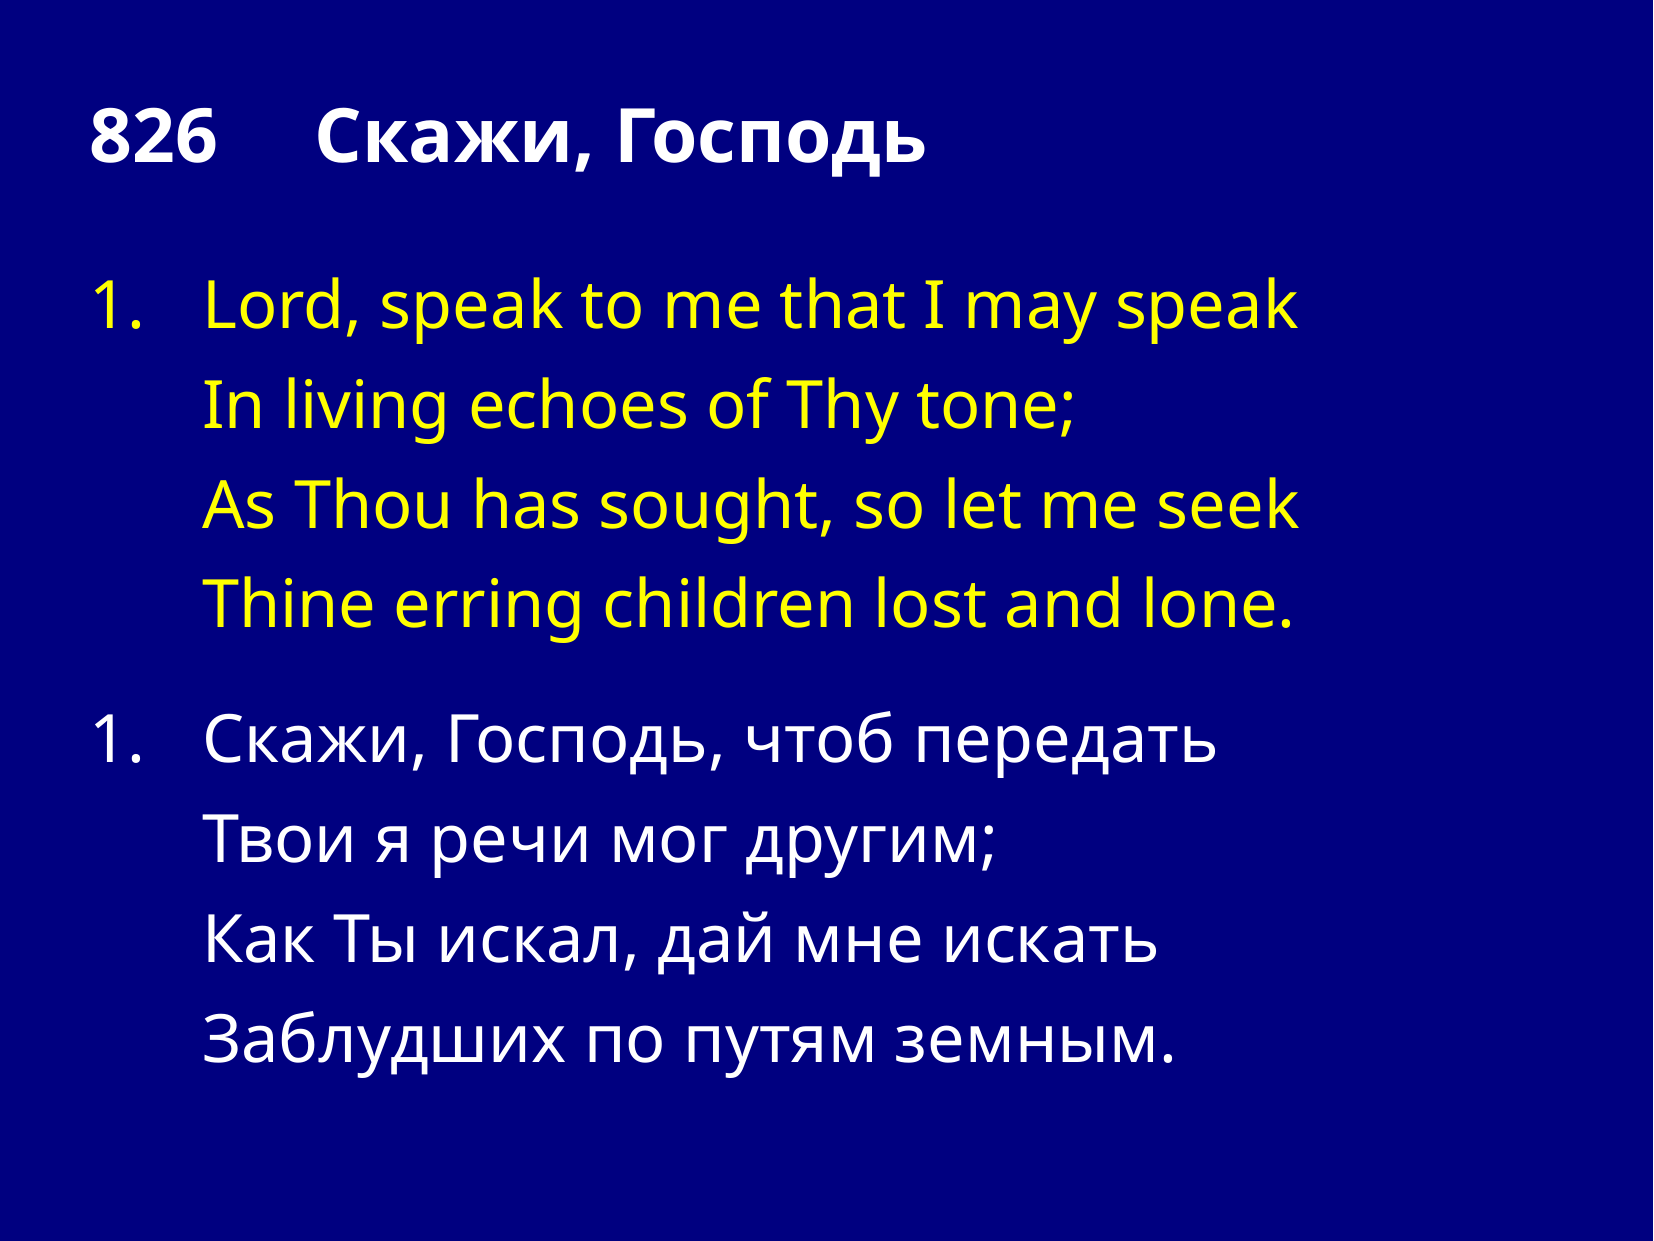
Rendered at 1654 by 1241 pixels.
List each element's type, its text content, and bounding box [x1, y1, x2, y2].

text_box 1. Скажи, Господь, чтоб передать Твои я речи мог другим; Как Ты искал, дай мне искать Заблудших по путям земным. [75, 675, 1576, 1163]
text_box 826 Скажи, Господь [75, 75, 1576, 188]
text_box 1. Lord, speak to me that I may speak In living echoes of Thy tone; As Thou has sought, so let me seek Thine erring children lost and lone. [75, 188, 1576, 638]
